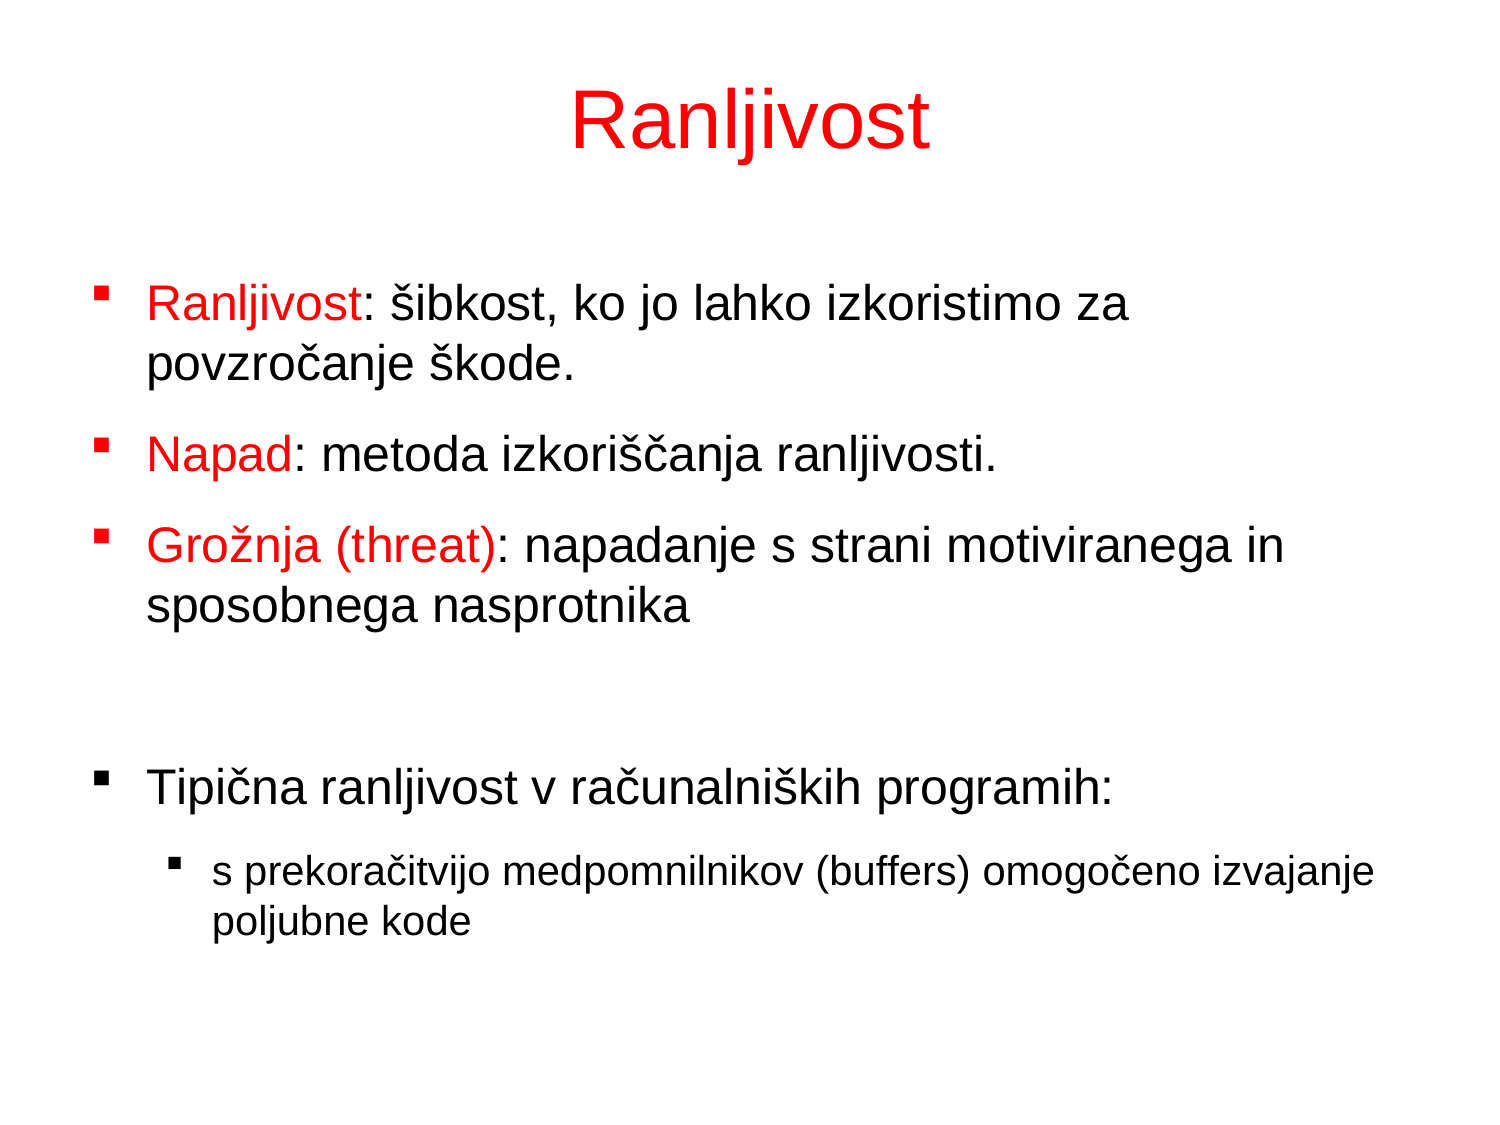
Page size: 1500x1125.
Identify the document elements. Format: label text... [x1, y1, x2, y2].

list Ranljivost: šibkost, ko jo lahko izkoristimo za povzročanje škode. Napad: metoda izkoriščanja ranljivosti. Grožnja (threat): napadanje s strani motiviranega in sposobnega nasprotnika Tipična ranljivost v računalniških programih: s prekoračitvijo medpomnilnikov (buffers) omogočeno izvajanje poljubne kode [75, 262, 1426, 1006]
title Ranljivost [75, 45, 1426, 185]
